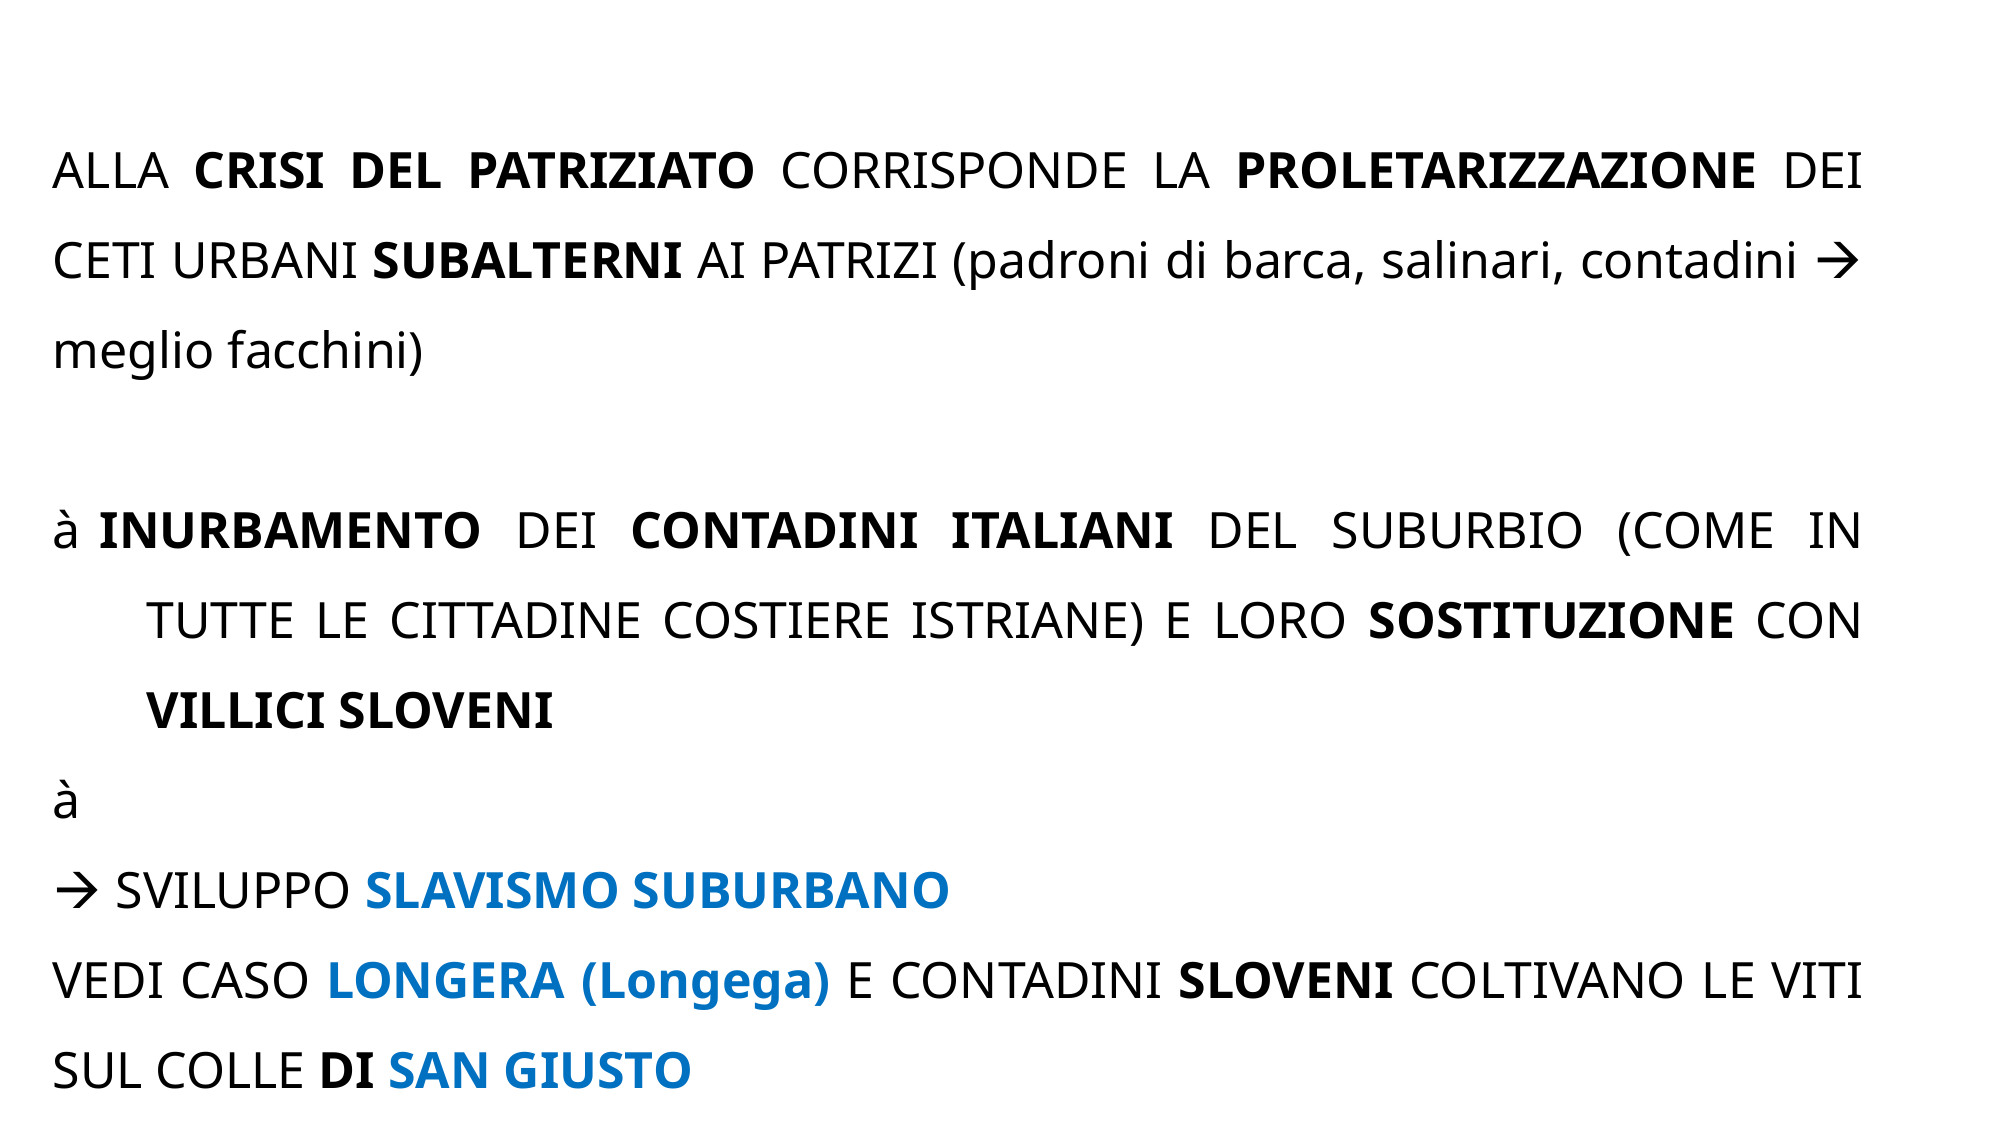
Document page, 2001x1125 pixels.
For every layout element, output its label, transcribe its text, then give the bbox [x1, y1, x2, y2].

text_box ALLA CRISI DEL PATRIZIATO CORRISPONDE LA PROLETARIZZAZIONE DEI CETI URBANI SUBALTERNI AI PATRIZI (padroni di barca, salinari, contadini  meglio facchini) INURBAMENTO DEI CONTADINI ITALIANI DEL SUBURBIO (COME IN TUTTE LE CITTADINE COSTIERE ISTRIANE) E LORO SOSTITUZIONE CON VILLICI SLOVENI  SVILUPPO SLAVISMO SUBURBANO VEDI CASO LONGERA (Longega) E CONTADINI SLOVENI COLTIVANO LE VITI SUL COLLE DI SAN GIUSTO [37, 101, 1896, 1104]
